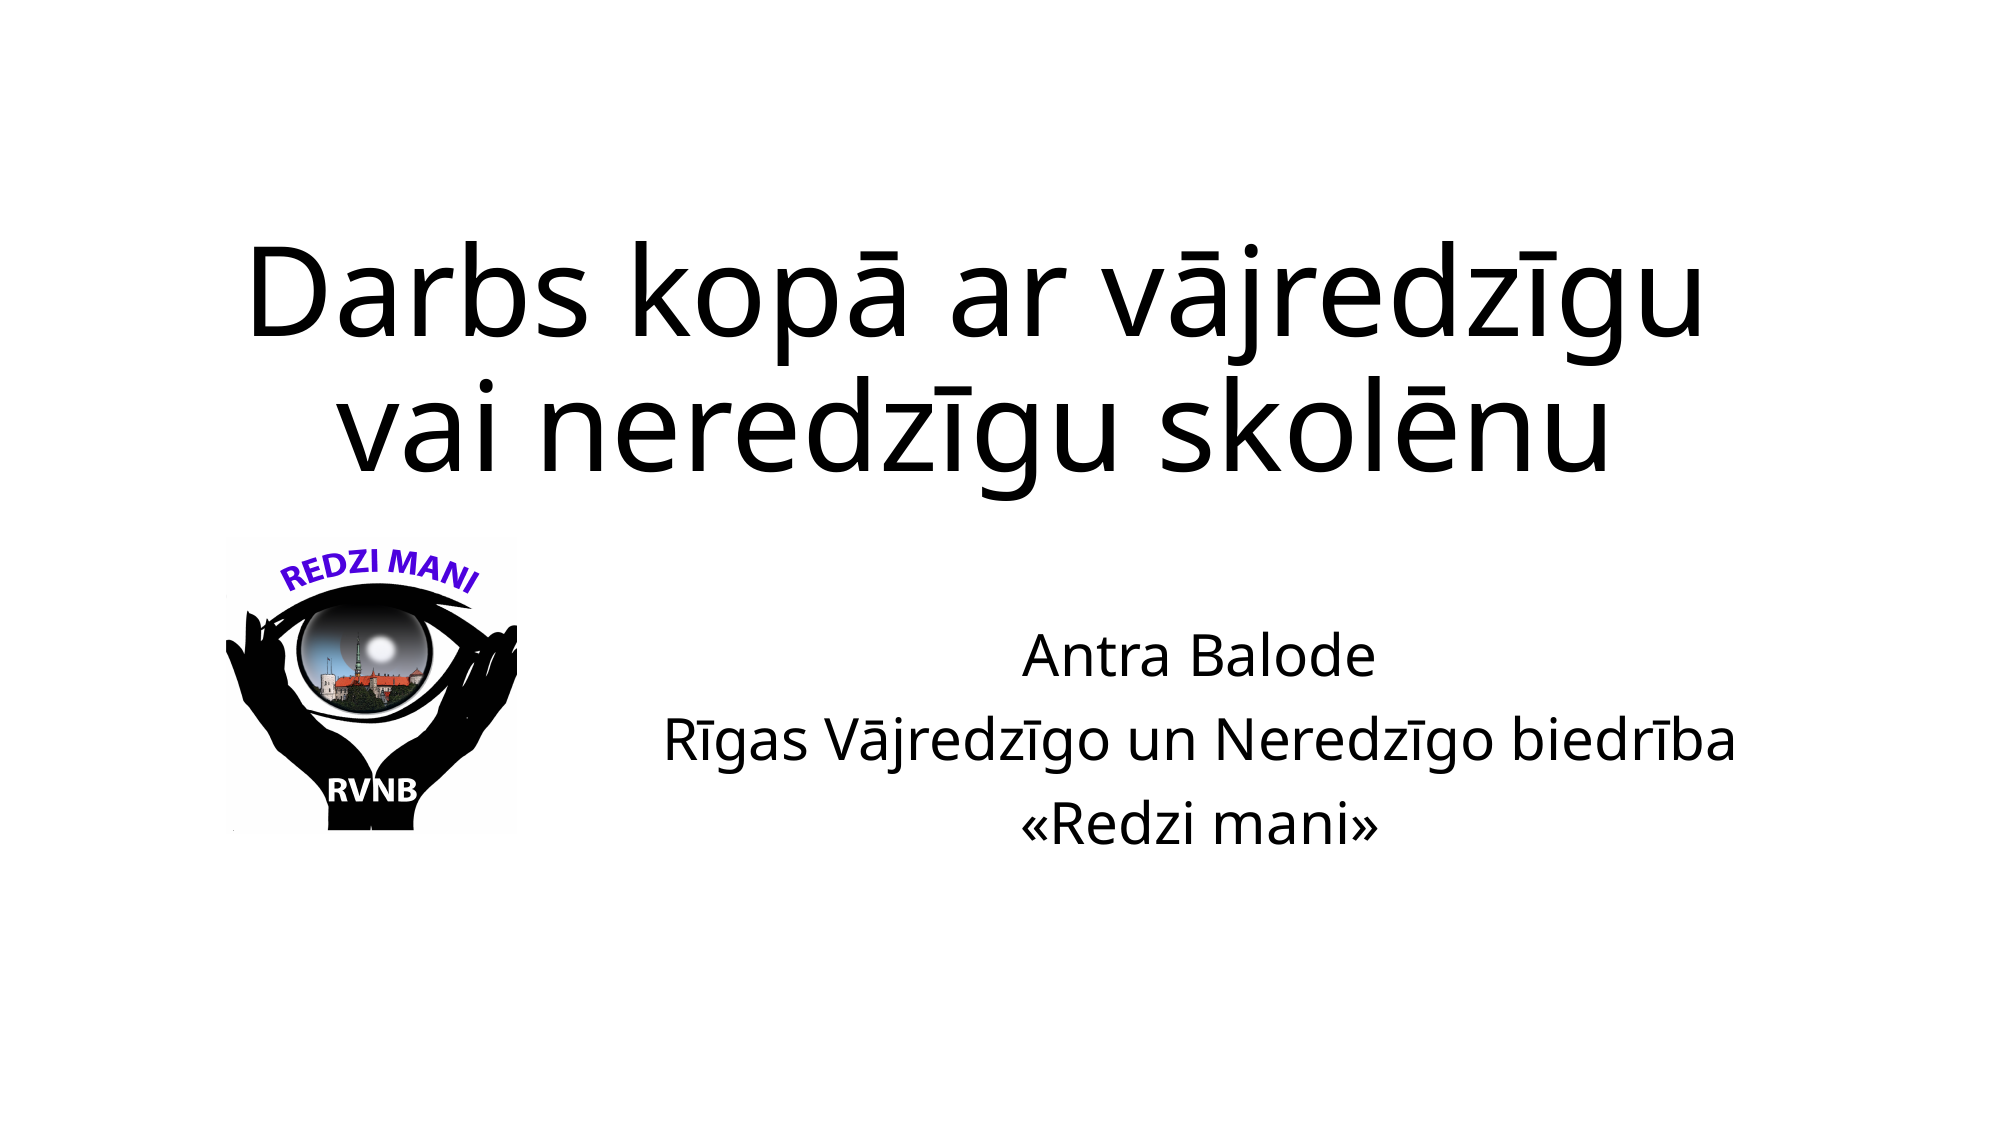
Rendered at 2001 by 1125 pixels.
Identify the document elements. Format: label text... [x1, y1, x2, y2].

picture [226, 537, 517, 834]
title Darbs kopā ar vājredzīgu vai neredzīgu skolēnu [226, 114, 1727, 506]
subtitle Antra Balode Rīgas Vājredzīgo un Neredzīgo biedrība «Redzi mani» [540, 619, 1861, 891]
